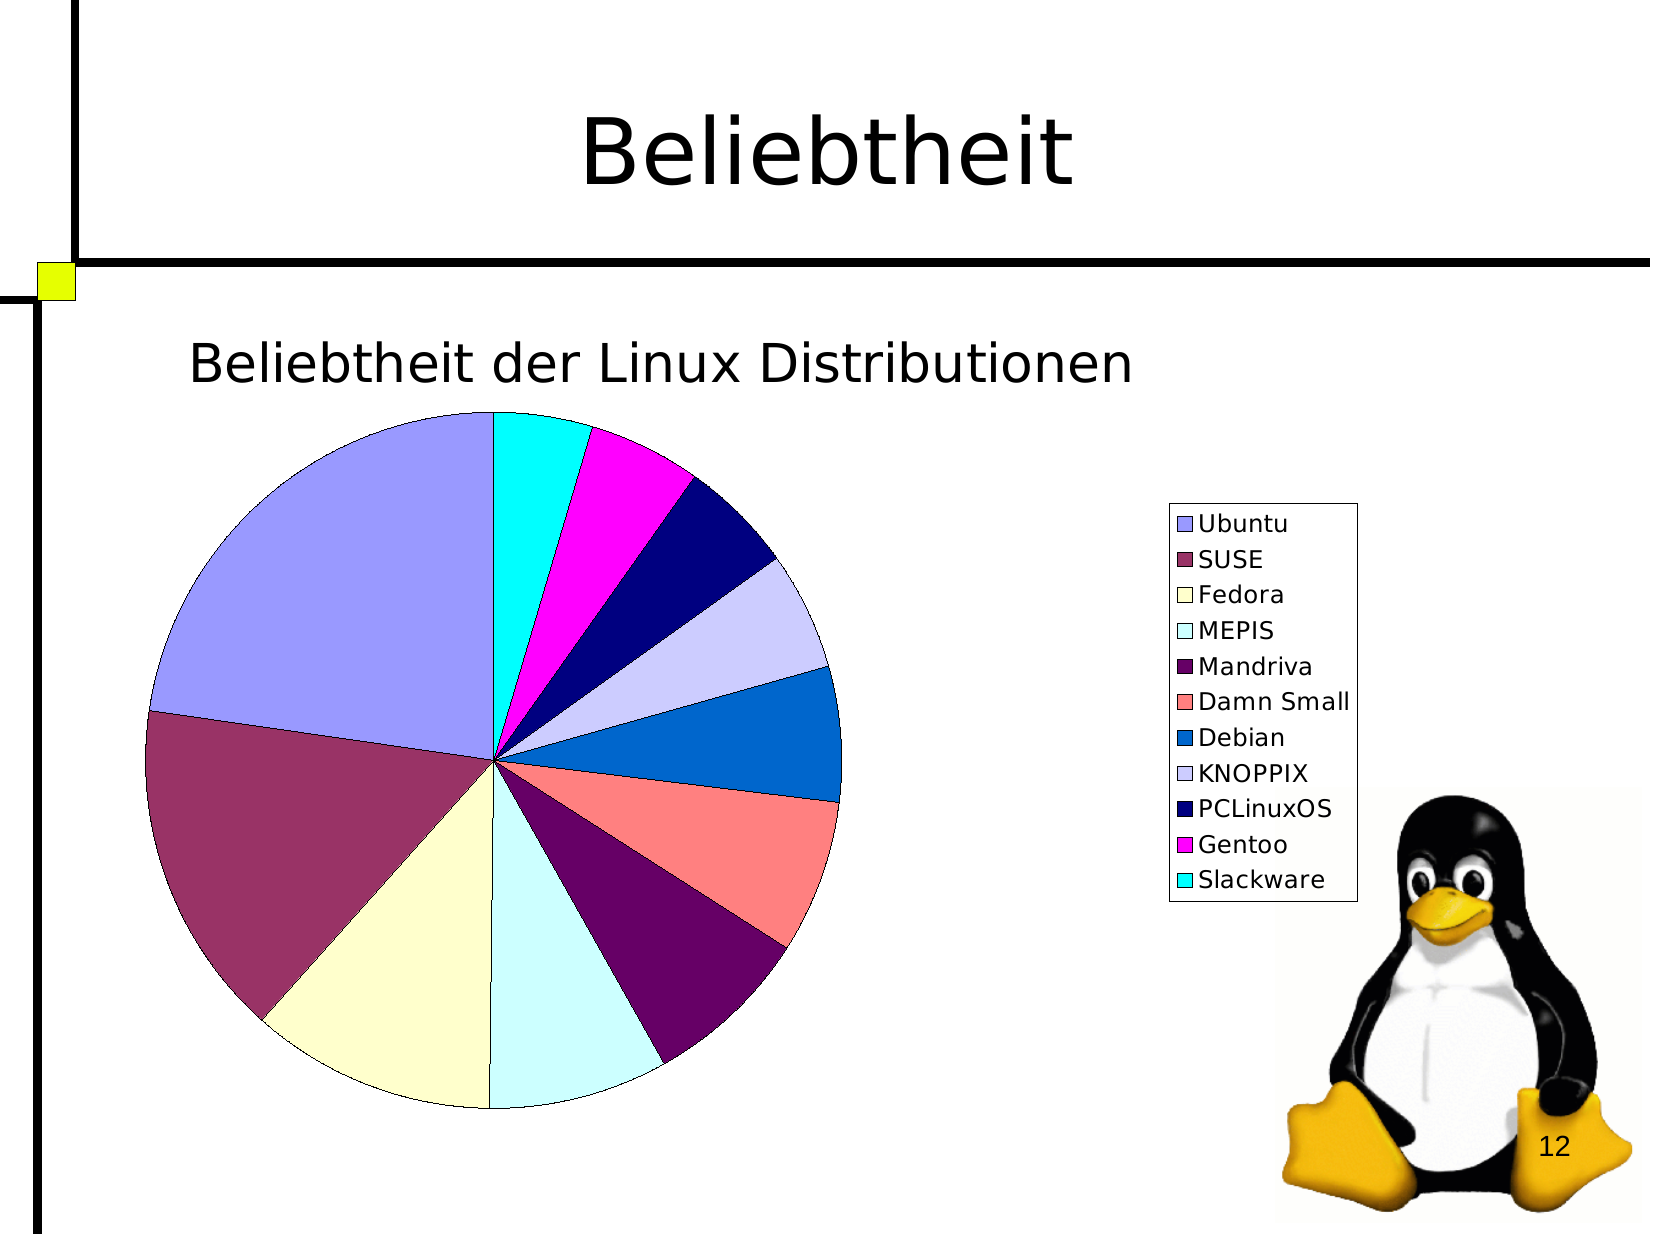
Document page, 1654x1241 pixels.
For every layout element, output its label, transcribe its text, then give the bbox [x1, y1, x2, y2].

chart [0, 300, 1463, 1126]
picture [1275, 787, 1642, 1223]
title Beliebtheit [82, 49, 1571, 257]
